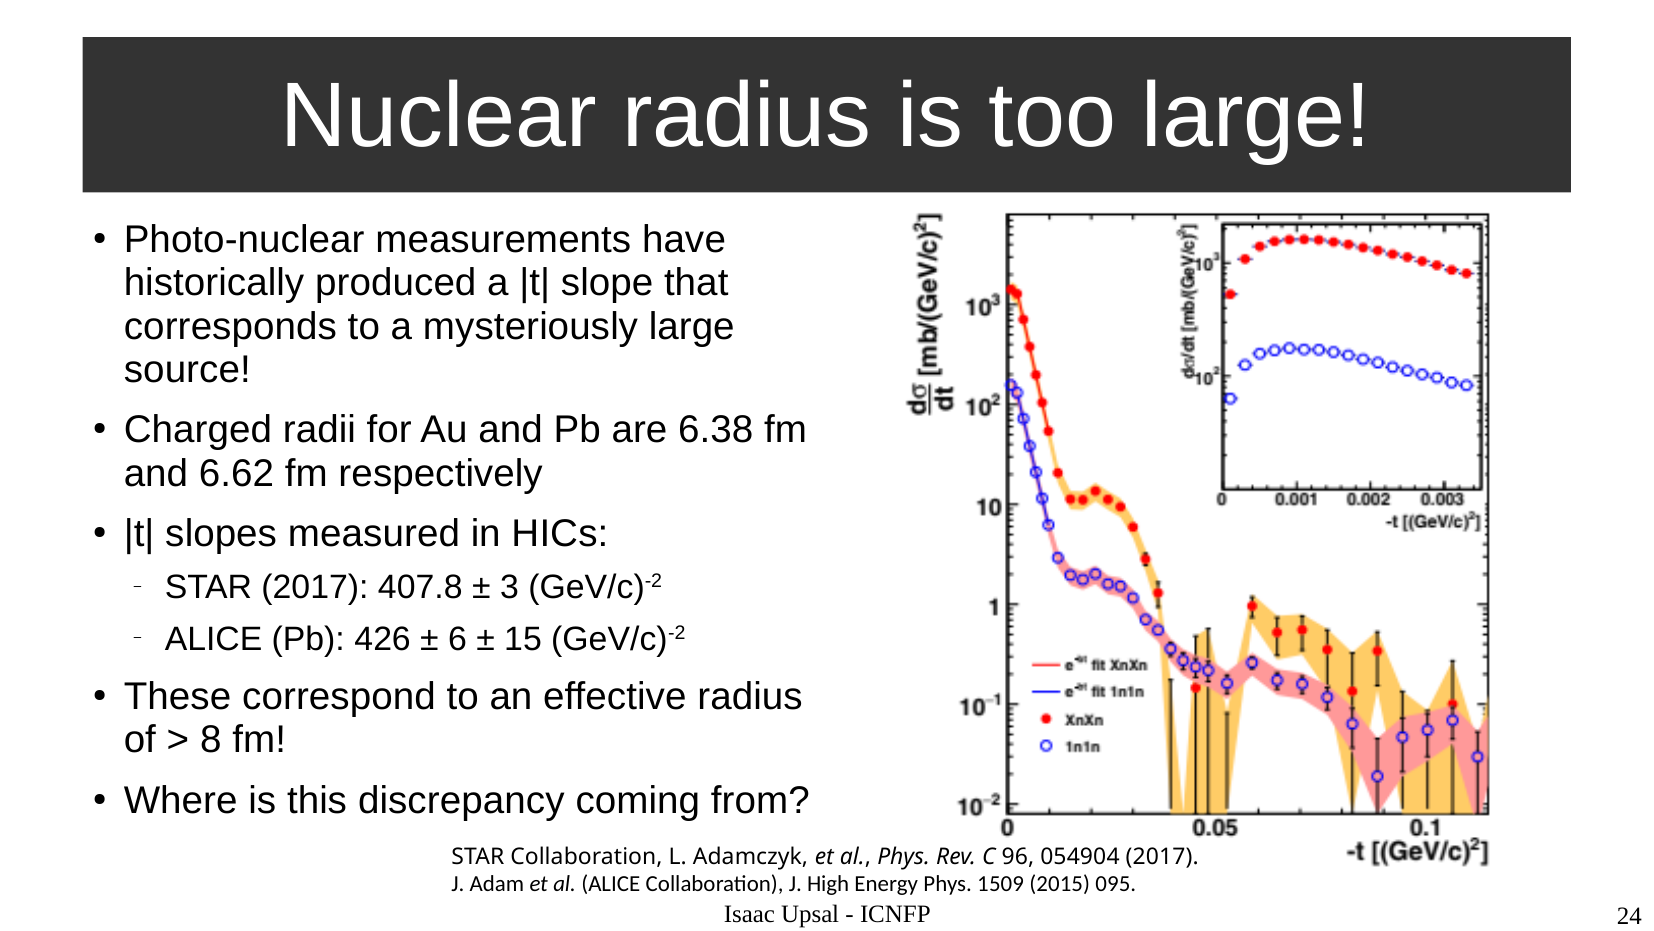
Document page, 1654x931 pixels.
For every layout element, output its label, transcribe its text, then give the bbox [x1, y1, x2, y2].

picture [868, 170, 1512, 882]
text_box STAR Collaboration, L. Adamczyk, et al., Phys. Rev. C 96, 054904 (2017). J. Adam et al. (ALICE Collaboration), J. High Energy Phys. 1509 (2015) 095. [436, 834, 1437, 931]
title Nuclear radius is too large! [82, 37, 1571, 193]
list Photo-nuclear measurements have historically produced a |t| slope that corresponds to a mysteriously large source! Charged radii for Au and Pb are 6.38 fm and 6.62 fm respectively |t| slopes measured in HICs: STAR (2017): 407.8 ± 3 (GeV/c)-2 ALICE (Pb): 426 ± 6 ± 15 (GeV/c)-2 These correspond to an effective radius of > 8 fm! Where is this discrepancy coming from? [82, 217, 841, 841]
